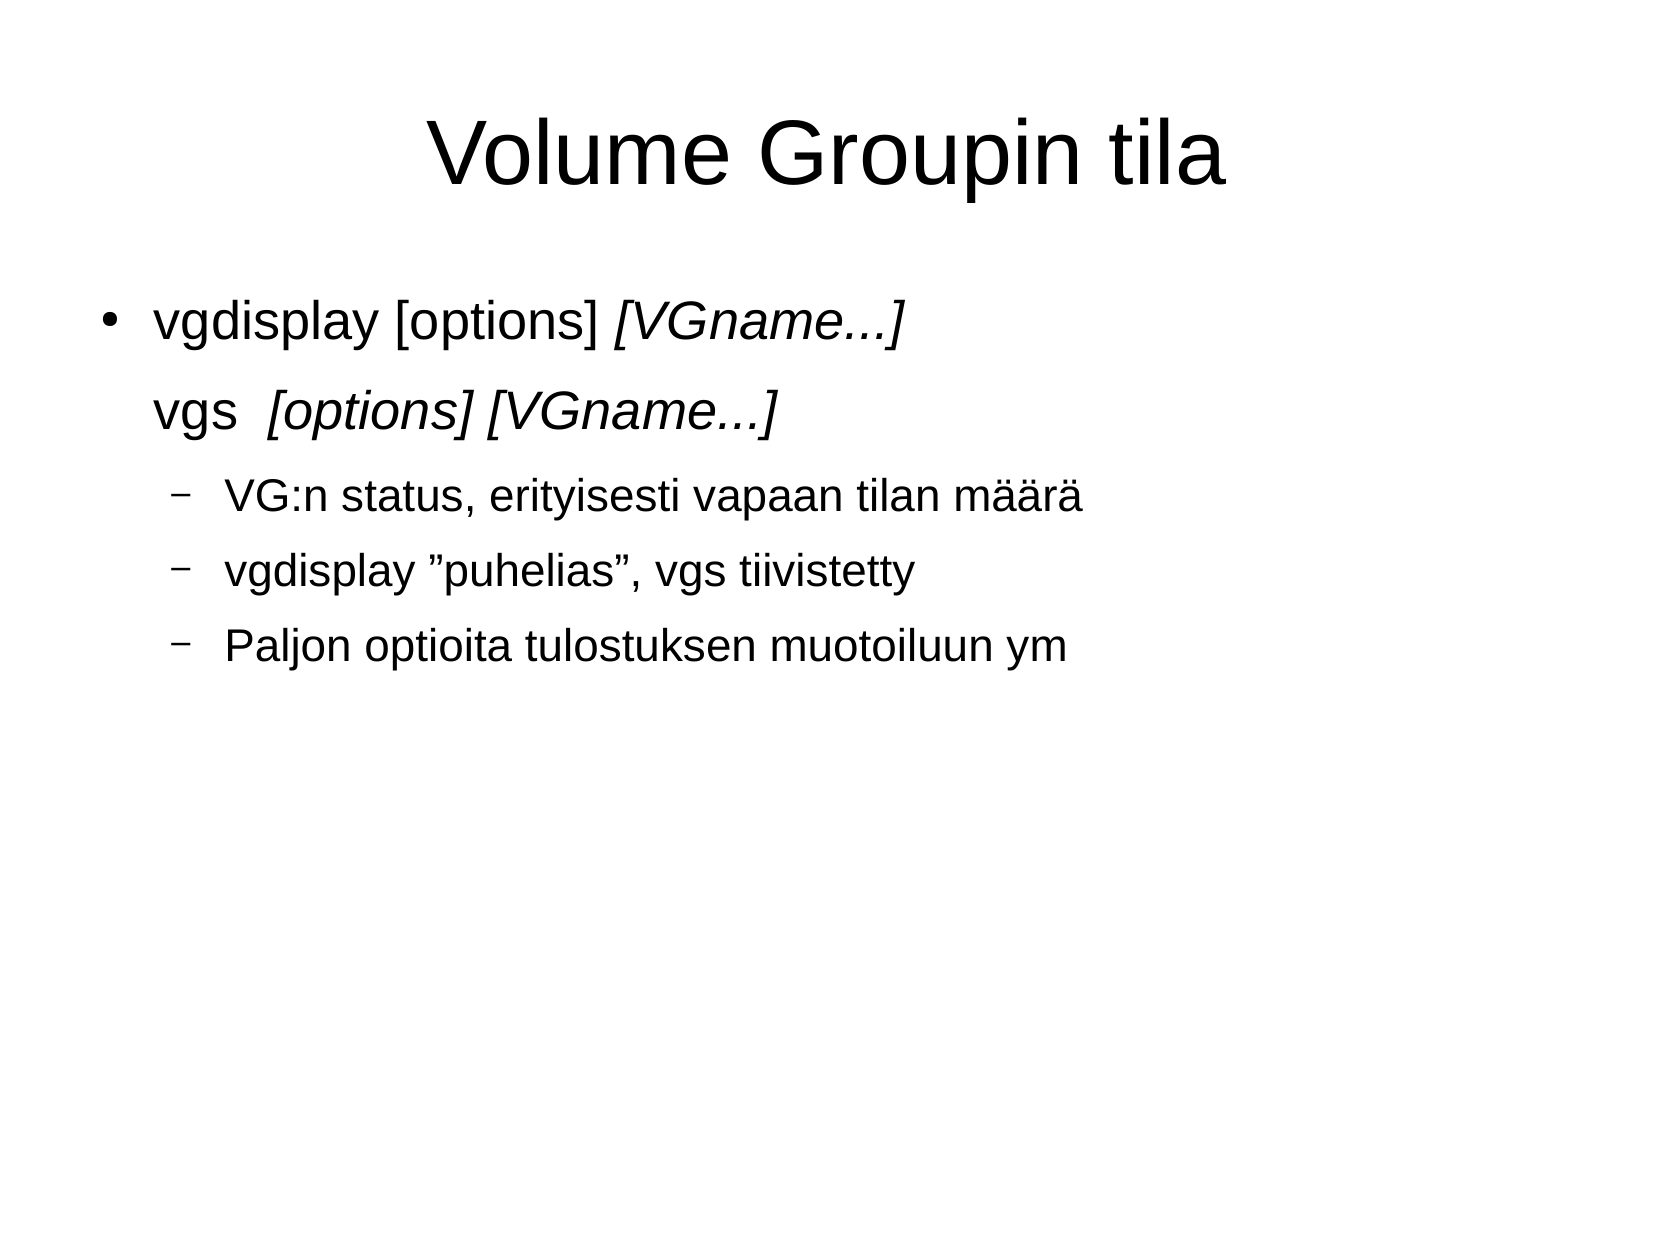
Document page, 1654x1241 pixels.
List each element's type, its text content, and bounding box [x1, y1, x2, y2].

list vgdisplay [options] [VGname...] vgs [options] [VGname...] VG:n status, erityisesti vapaan tilan määrä vgdisplay ”puhelias”, vgs tiivistetty Paljon optioita tulostuksen muotoiluun ym [82, 290, 1571, 1010]
title Volume Groupin tila [82, 49, 1571, 257]
